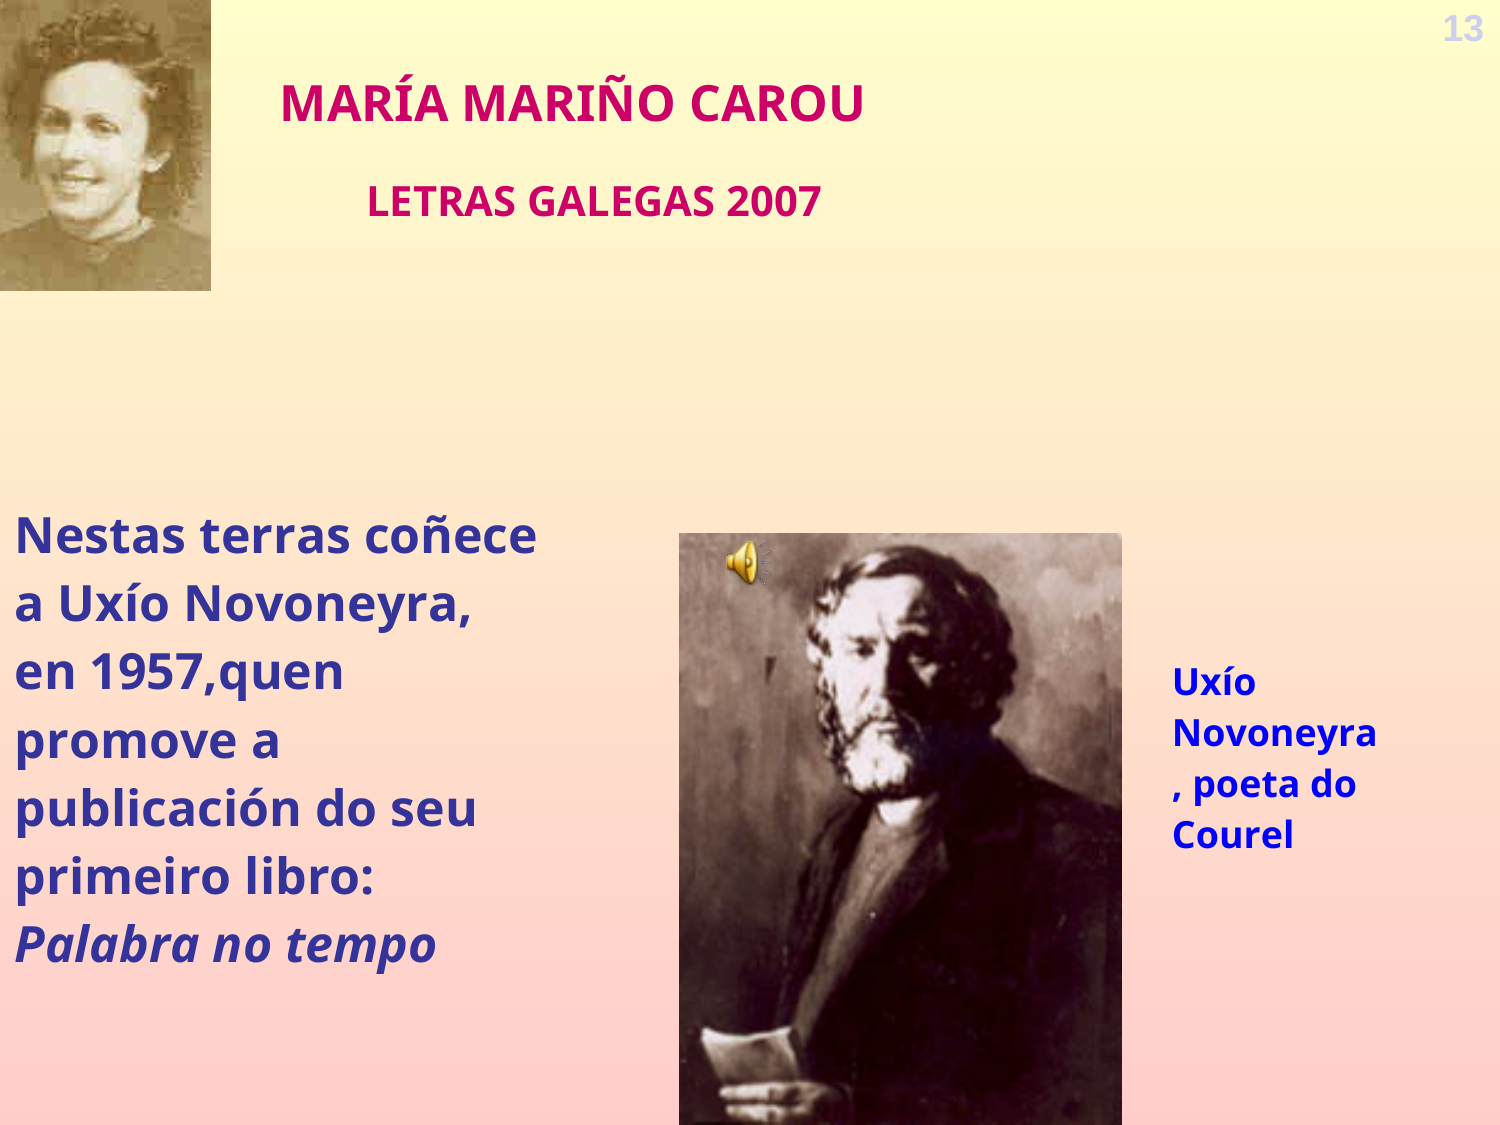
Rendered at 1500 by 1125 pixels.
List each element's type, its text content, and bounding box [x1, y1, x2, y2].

text_box Nestas terras coñece a Uxío Novoneyra, en 1957,quen promove a publicación do seu primeiro libro: Palabra no tempo [0, 492, 556, 986]
text_box 13 [1427, 0, 1500, 58]
text_box Uxío Novoneyra, poeta do Courel [1157, 647, 1394, 868]
text_box MARÍA MARIÑO CAROU [265, 60, 975, 145]
picture [0, 0, 211, 291]
text_box LETRAS GALEGAS 2007 [351, 164, 990, 237]
picture [679, 533, 1122, 1125]
